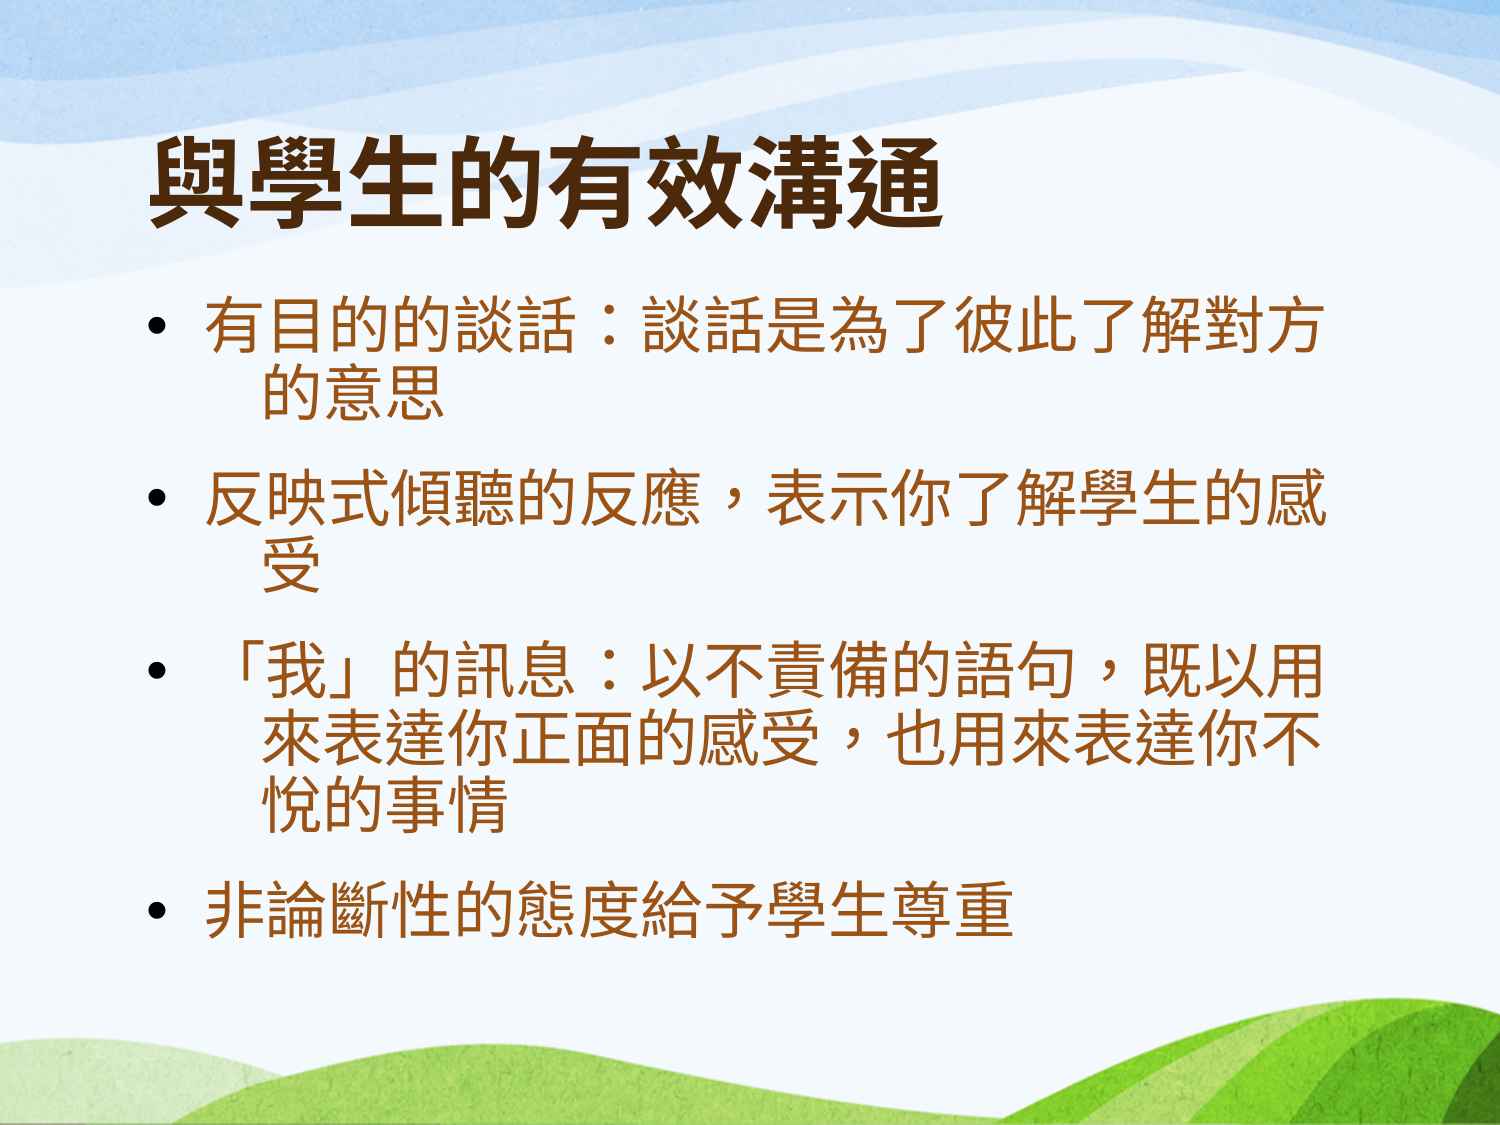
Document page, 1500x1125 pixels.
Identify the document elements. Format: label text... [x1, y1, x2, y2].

title 與學生的有效溝通 [131, 50, 1369, 251]
list 有目的的談話：談話是為了彼此了解對方的意思 反映式傾聽的反應，表示你了解學生的感受 「我」的訊息：以不責備的語句，既以用來表達你正面的感受，也用來表達你不悅的事情 非論斷性的態度給予學生尊重 [131, 287, 1369, 982]
